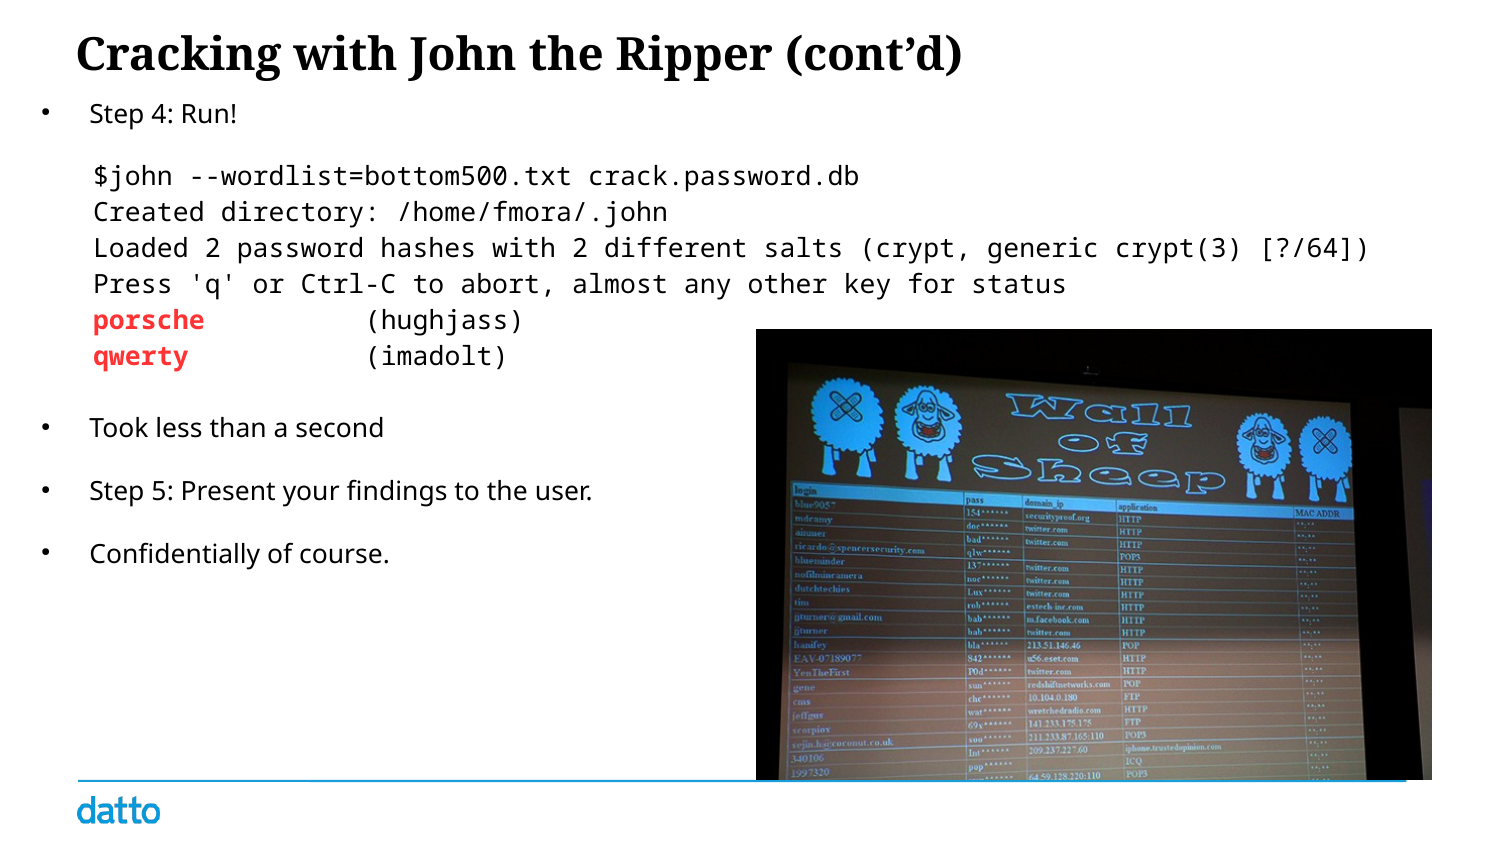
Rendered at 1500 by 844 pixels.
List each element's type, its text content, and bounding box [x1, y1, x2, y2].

picture [136, 796, 160, 824]
picture [82, 808, 91, 819]
picture [756, 329, 1432, 781]
title Cracking with John the Ripper (cont’d) [75, 0, 1404, 95]
picture [122, 808, 133, 824]
picture [95, 796, 133, 824]
picture [77, 796, 91, 808]
picture [146, 808, 156, 819]
list Step 4: Run! $john --wordlist=bottom500.txt crack.password.db Created directory: /home/fmora/.john Loaded 2 password hashes with 2 different salts (crypt, generic crypt(3) [?/64]) Press 'q' or Ctrl-C to abort, almost any other key for status porsche (hughjass) qwerty (imadolt) Took less than a second Step 5: Present your findings to the user. Confidentially of course. [24, 95, 1432, 574]
